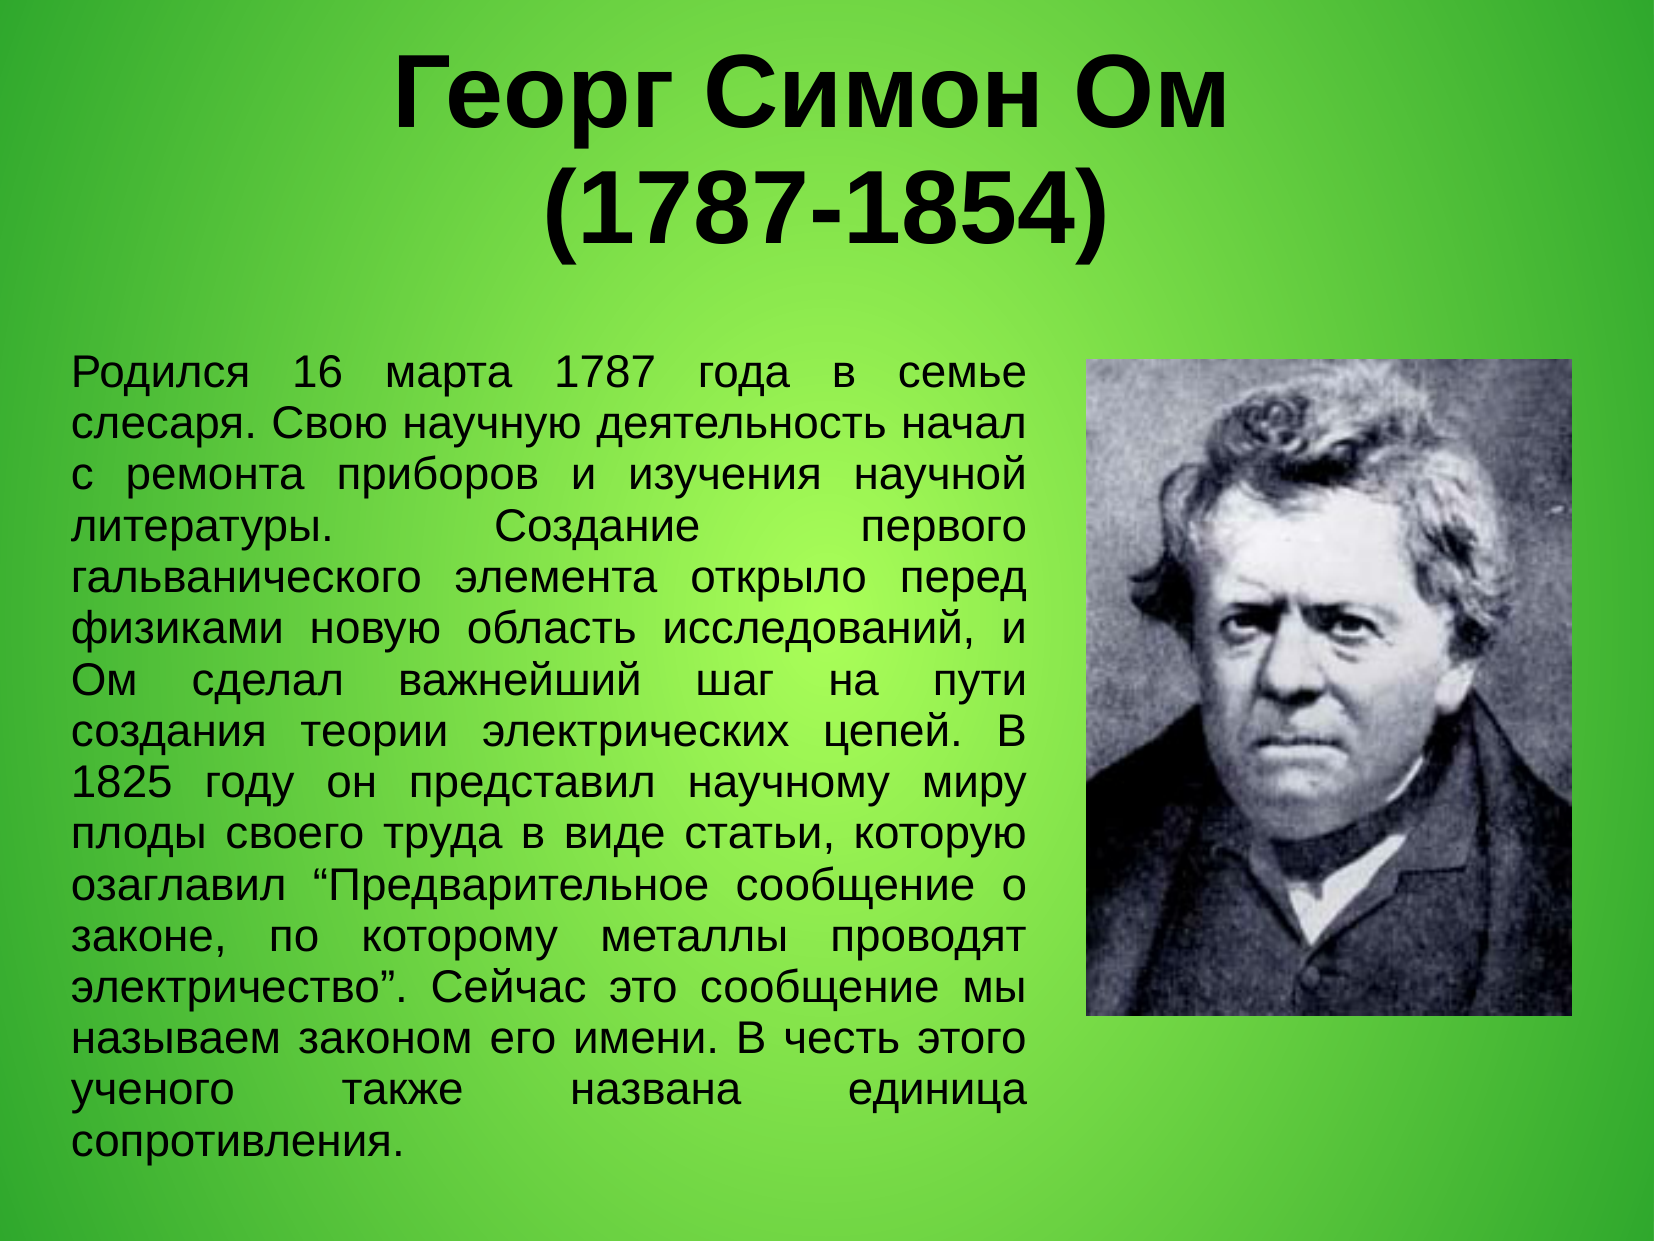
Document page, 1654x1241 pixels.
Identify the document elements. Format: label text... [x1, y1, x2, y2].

picture [1086, 359, 1572, 1016]
subtitle Родился 16 марта 1787 года в семье слесаря. Свою научную деятельность начал с ремонта приборов и изучения научной литературы. Создание первого гальванического элемента открыло перед физиками новую область исследований, и Ом сделал важнейший шаг на пути создания теории электрических цепей. В 1825 году он представил научному миру плоды своего труда в виде статьи, которую озаглавил “Предварительное сообщение о законе, по которому металлы проводят электричество”. Сейчас это сообщение мы называем законом его имени. В честь этого ученого также названа единица сопротивления. [70, 294, 1028, 1218]
title Георг Симон Ом (1787-1854) [82, 33, 1571, 266]
